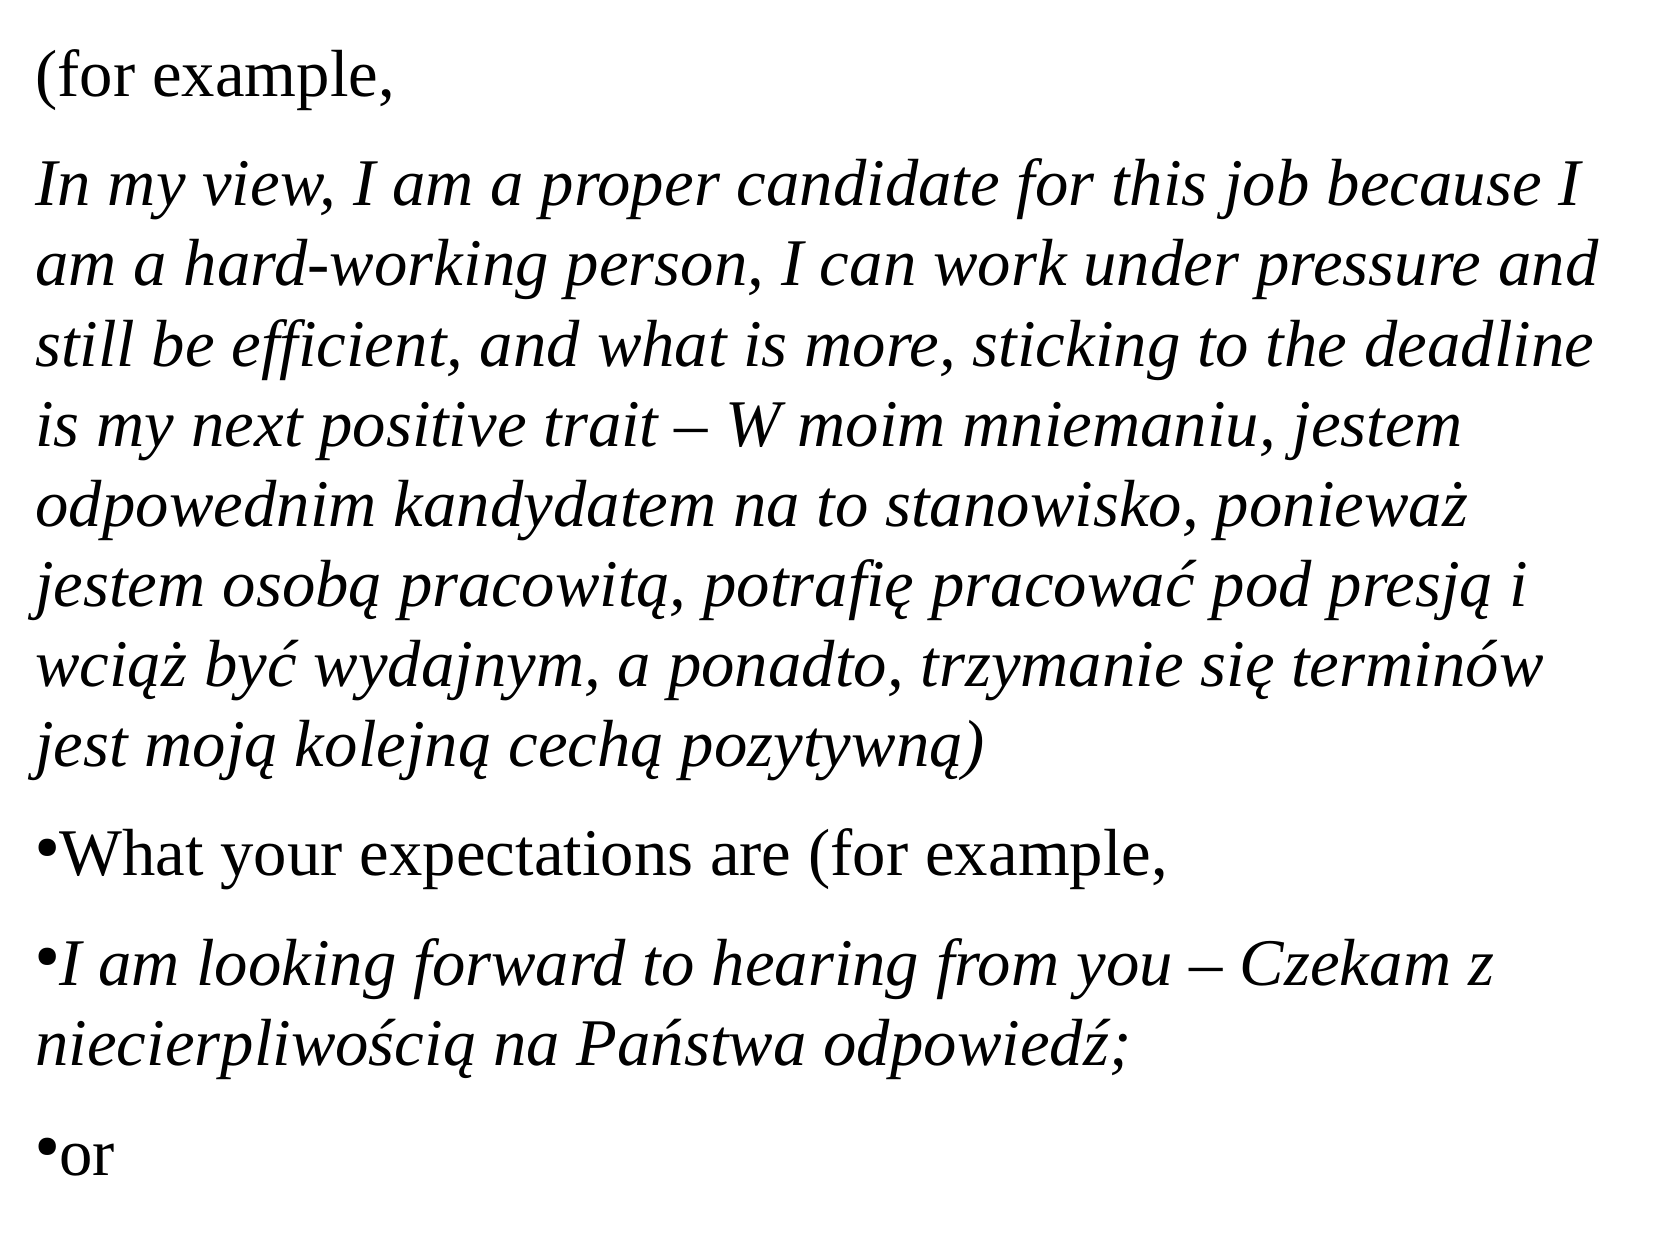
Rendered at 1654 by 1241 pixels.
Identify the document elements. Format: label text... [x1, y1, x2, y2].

list (for example, In my view, I am a proper candidate for this job because I am a hard-working person, I can work under pressure and still be efficient, and what is more, sticking to the deadline is my next positive trait – W moim mniemaniu, jestem odpowednim kandydatem na to stanowisko, ponieważ jestem osobą pracowitą, potrafię pracować pod presją i wciąż być wydajnym, a ponadto, trzymanie się terminów jest moją kolejną cechą pozytywną) What your expectations are (for example, I am looking forward to hearing from you – Czekam z niecierpliwością na Państwa odpowiedź; or [35, 29, 1607, 1211]
